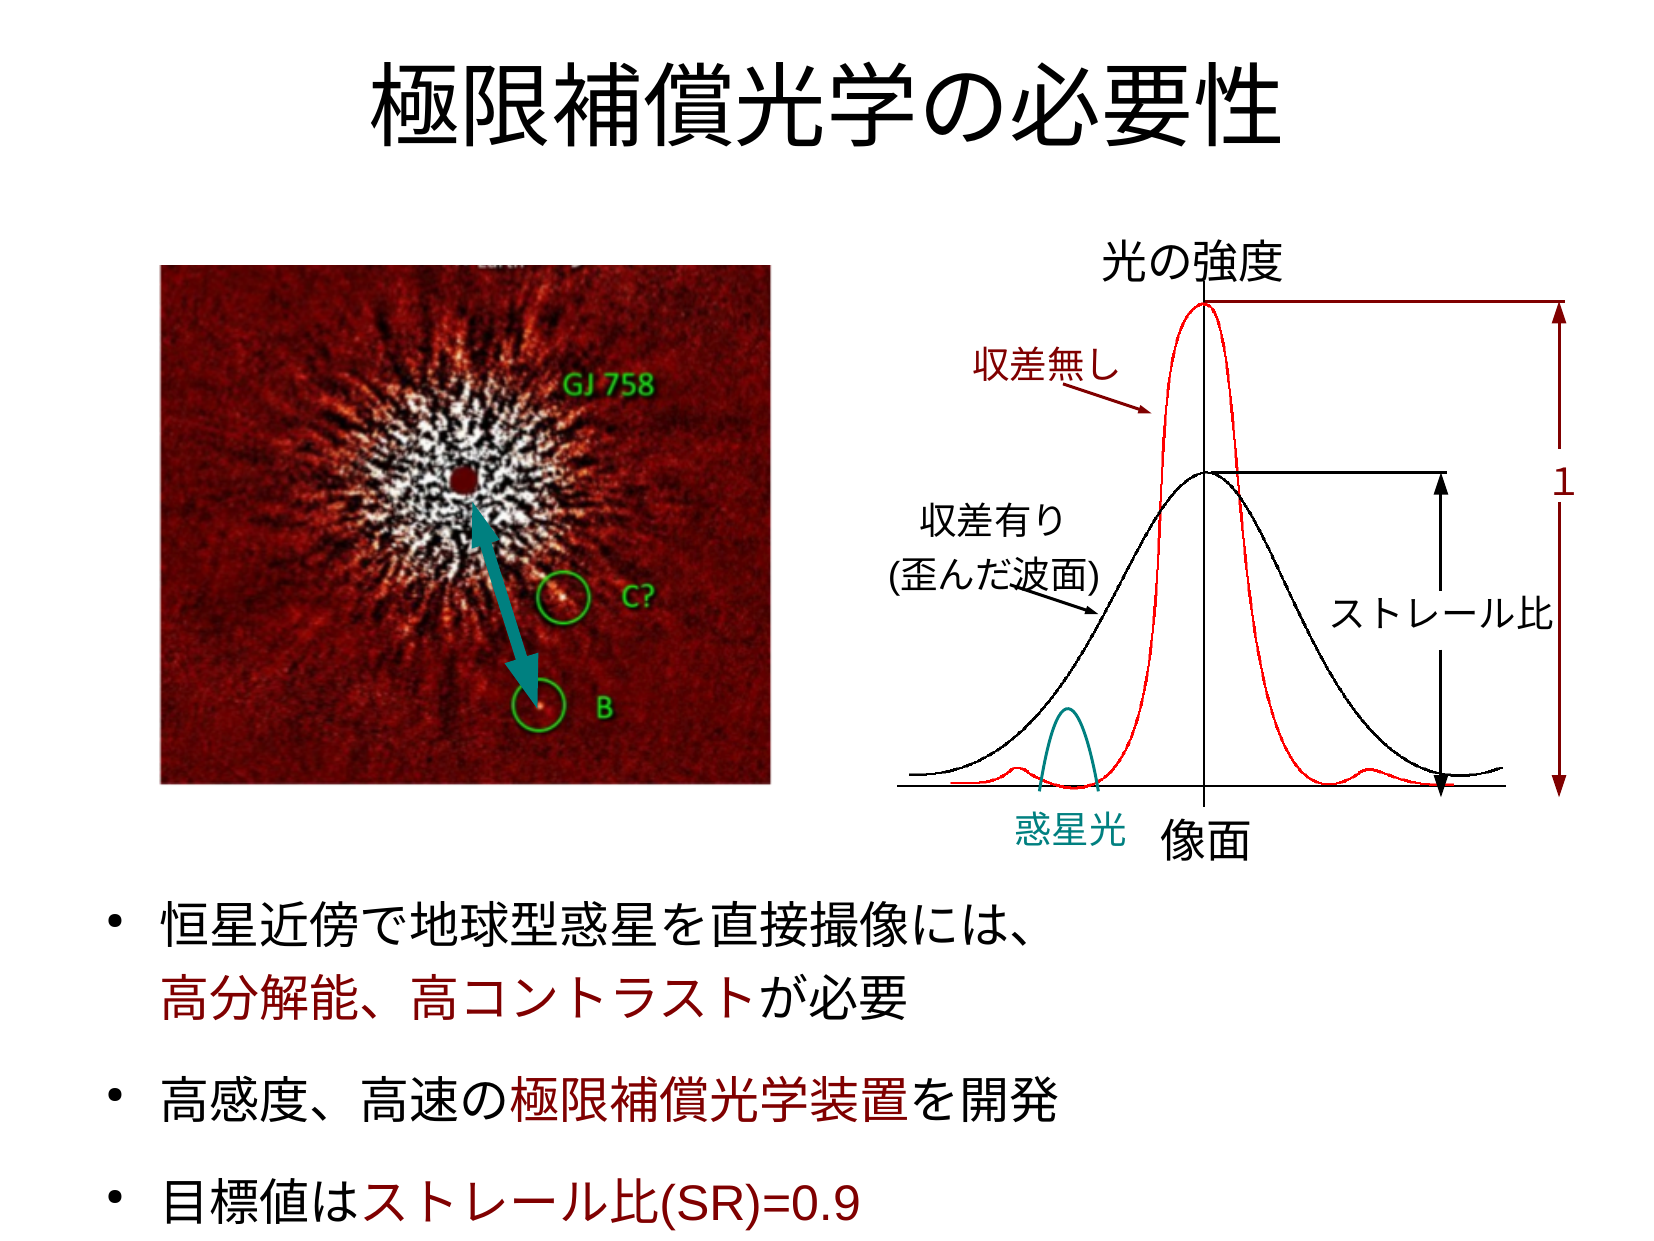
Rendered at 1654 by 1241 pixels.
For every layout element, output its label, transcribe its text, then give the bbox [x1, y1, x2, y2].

picture [158, 265, 774, 788]
text_box 収差無し [988, 352, 996, 378]
text_box 収差無し [988, 317, 1107, 407]
text_box ストレール比 [1381, 566, 1501, 656]
text_box 惑星光 [998, 791, 1146, 847]
picture [1042, 711, 1096, 791]
text_box 収差無し [993, 352, 1004, 367]
title 極限補償光学の必要性 [82, 3, 1571, 196]
text_box 像面 [1145, 797, 1270, 859]
list 恒星近傍で地球型惑星を直接撮像には、 高分解能、高コントラストが必要 高感度、高速の極限補償光学装置を開発 目標値はストレール比(SR)=0.9 [88, 885, 1536, 1241]
text_box １ [1529, 442, 1589, 499]
text_box 収差有り (歪んだ波面) [935, 500, 1054, 590]
text_box 光の強度 [1086, 218, 1382, 280]
picture [889, 277, 1506, 839]
